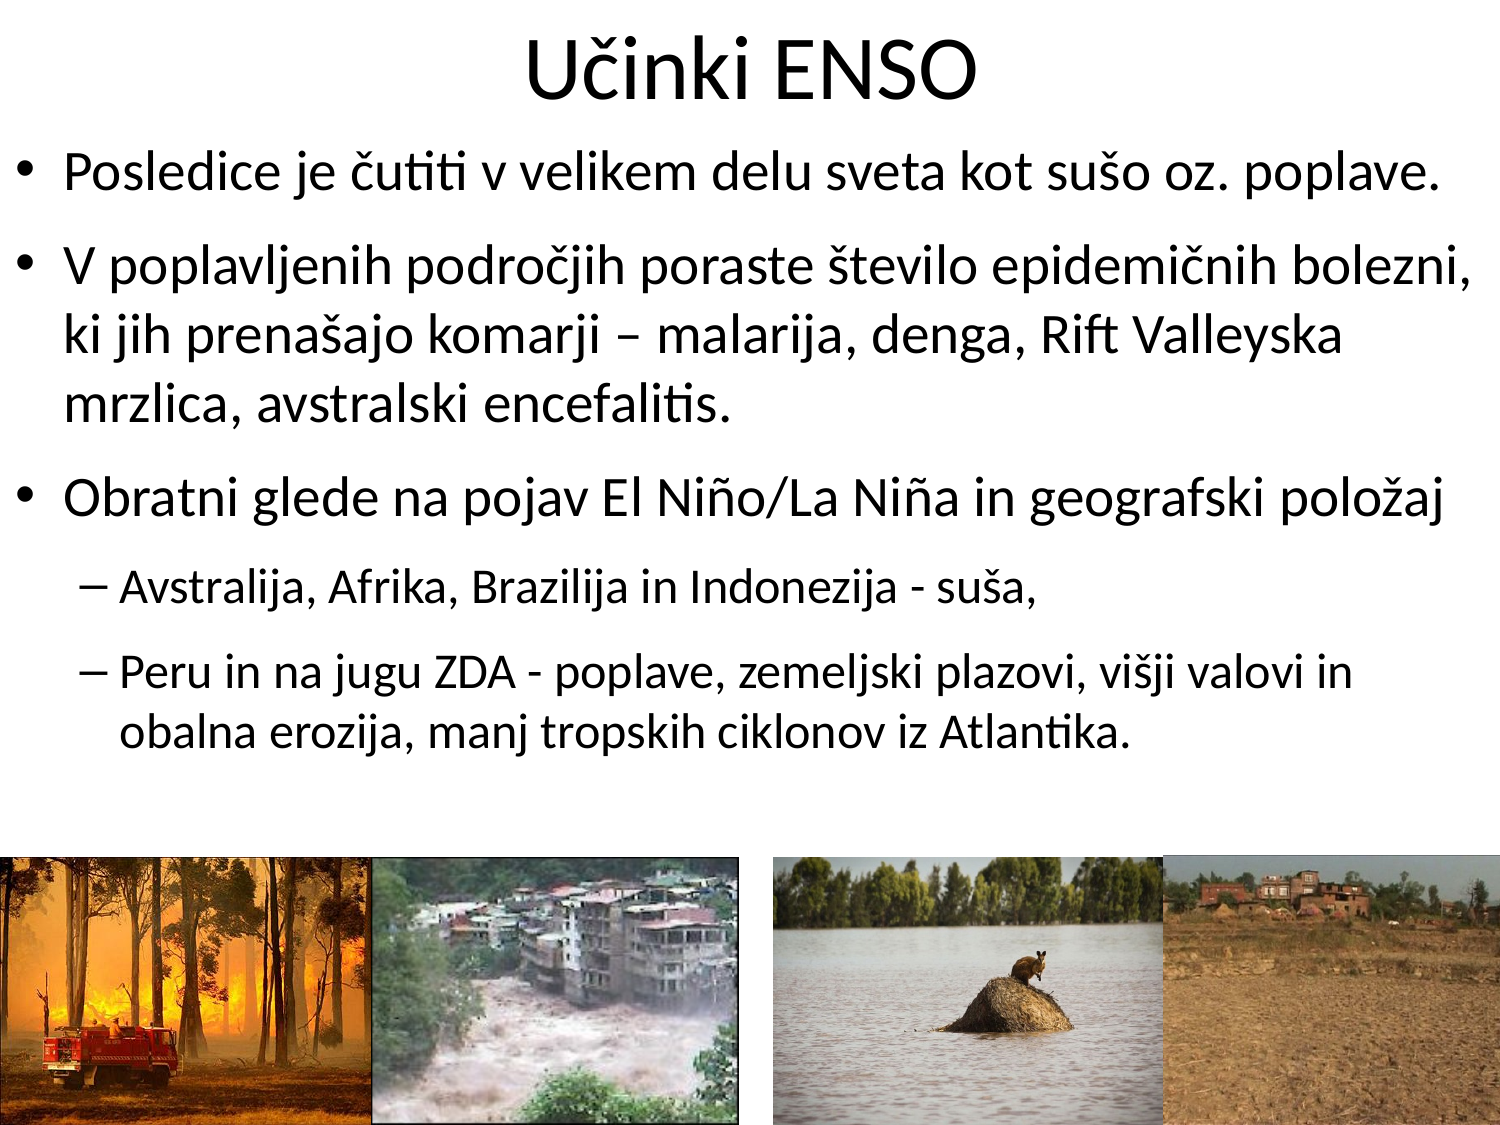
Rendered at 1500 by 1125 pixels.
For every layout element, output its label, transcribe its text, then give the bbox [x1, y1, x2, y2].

list Posledice je čutiti v velikem delu sveta kot sušo oz. poplave. V poplavljenih področjih poraste število epidemičnih bolezni, ki jih prenašajo komarji – malarija, denga, Rift Valleyska mrzlica, avstralski encefalitis. Obratni glede na pojav El Niño/La Niña in geografski položaj Avstralija, Afrika, Brazilija in Indonezija - suša, Peru in na jugu ZDA - poplave, zemeljski plazovi, višji valovi in obalna erozija, manj tropskih ciklonov iz Atlantika. [0, 125, 1500, 870]
title Učinki ENSO [76, 0, 1427, 125]
picture [0, 857, 739, 1125]
picture [773, 855, 1500, 1125]
